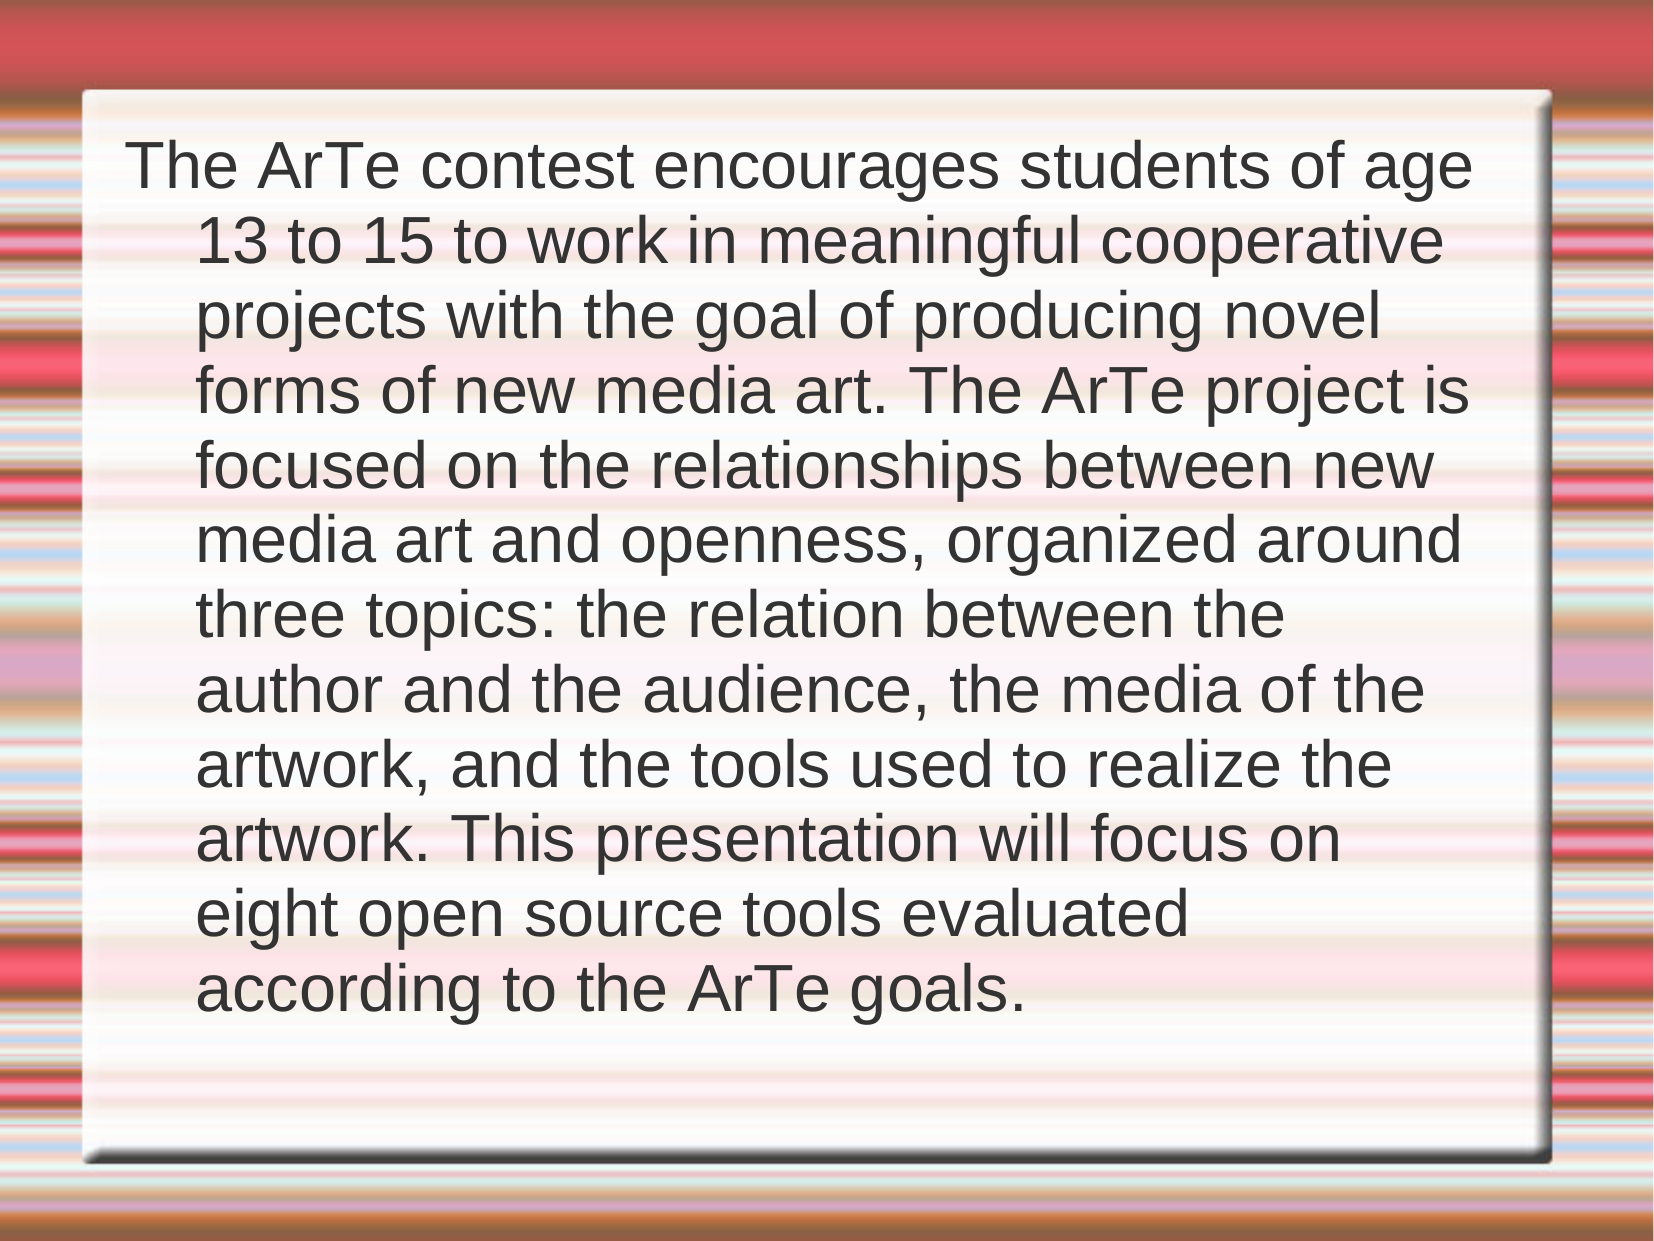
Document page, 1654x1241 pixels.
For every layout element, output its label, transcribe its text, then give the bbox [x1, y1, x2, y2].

picture [0, 0, 1654, 1241]
list The ArTe contest encourages students of age 13 to 15 to work in meaningful cooperative projects with the goal of producing novel forms of new media art. The ArTe project is focused on the relationships between new media art and openness, organized around three topics: the relation between the author and the audience, the media of the artwork, and the tools used to realize the artwork. This presentation will focus on eight open source tools evaluated according to the ArTe goals. [112, 128, 1494, 1026]
